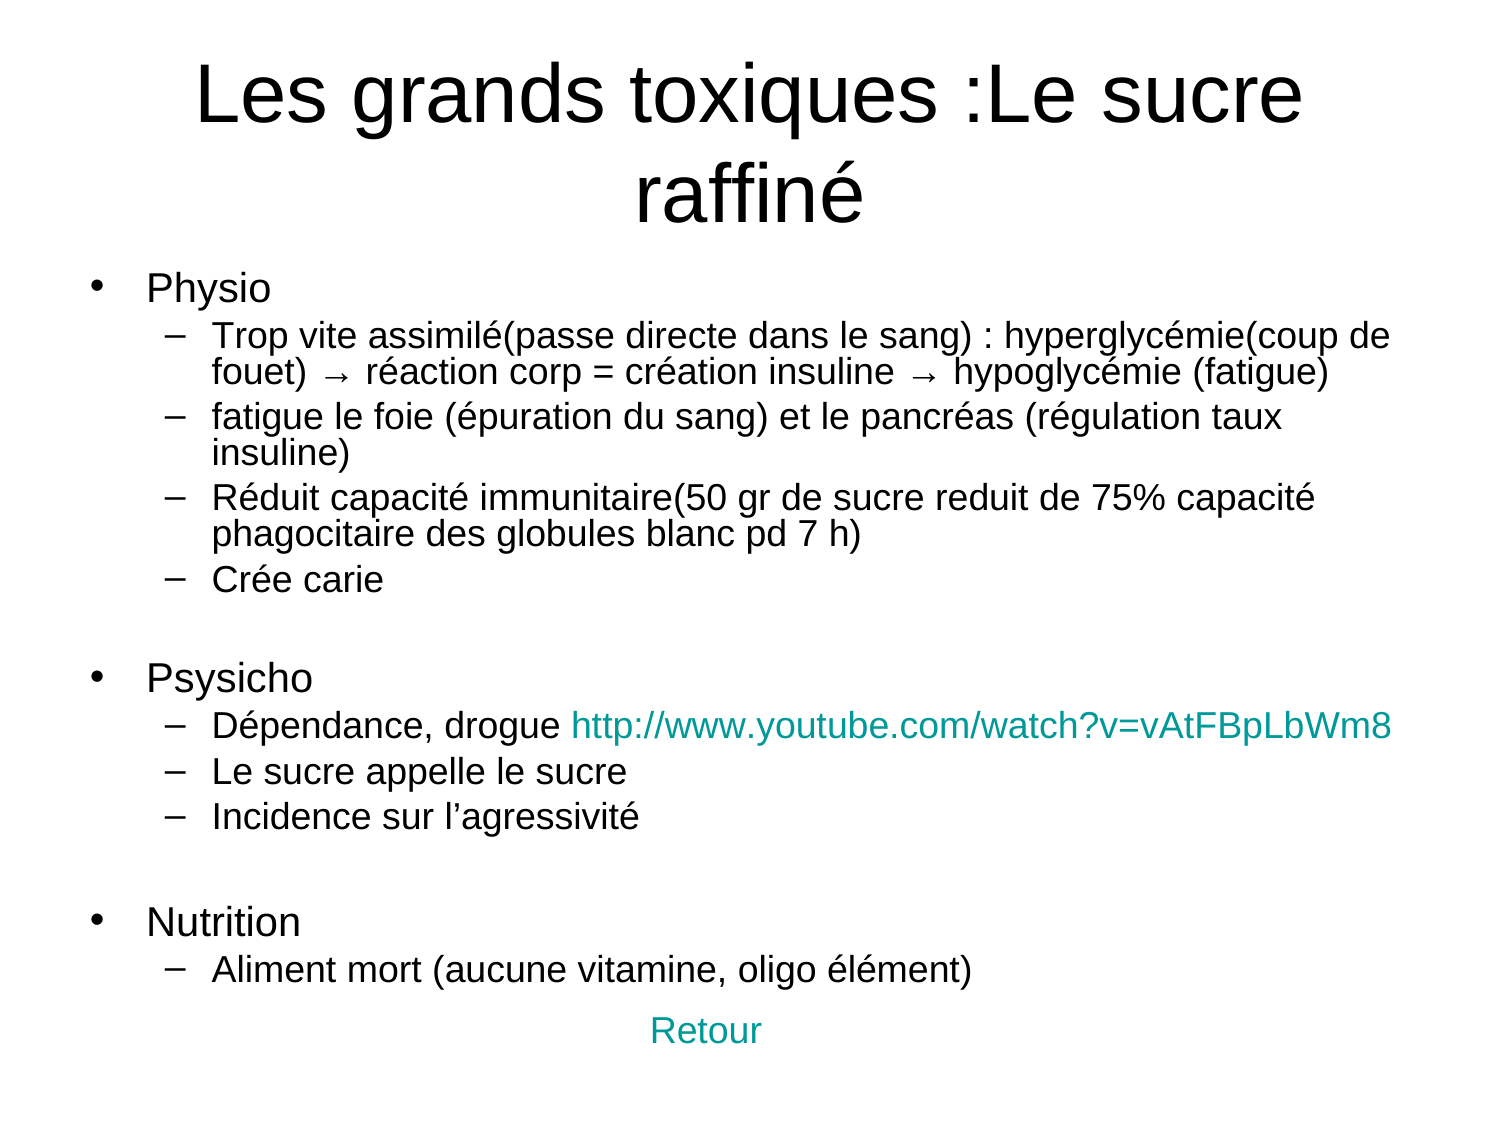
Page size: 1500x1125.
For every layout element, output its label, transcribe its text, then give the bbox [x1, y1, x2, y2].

text_box Retour [635, 998, 788, 1059]
list Physio Trop vite assimilé(passe directe dans le sang) : hyperglycémie(coup de fouet) → réaction corp = création insuline → hypoglycémie (fatigue) fatigue le foie (épuration du sang) et le pancréas (régulation taux insuline) Réduit capacité immunitaire(50 gr de sucre reduit de 75% capacité phagocitaire des globules blanc pd 7 h) Crée carie Psysicho Dépendance, drogue http://www.youtube.com/watch?v=vAtFBpLbWm8 Le sucre appelle le sucre Incidence sur l’agressivité Nutrition Aliment mort (aucune vitamine, oligo élément) [75, 262, 1426, 1005]
title Les grands toxiques :Le sucre raffiné [75, 45, 1426, 233]
